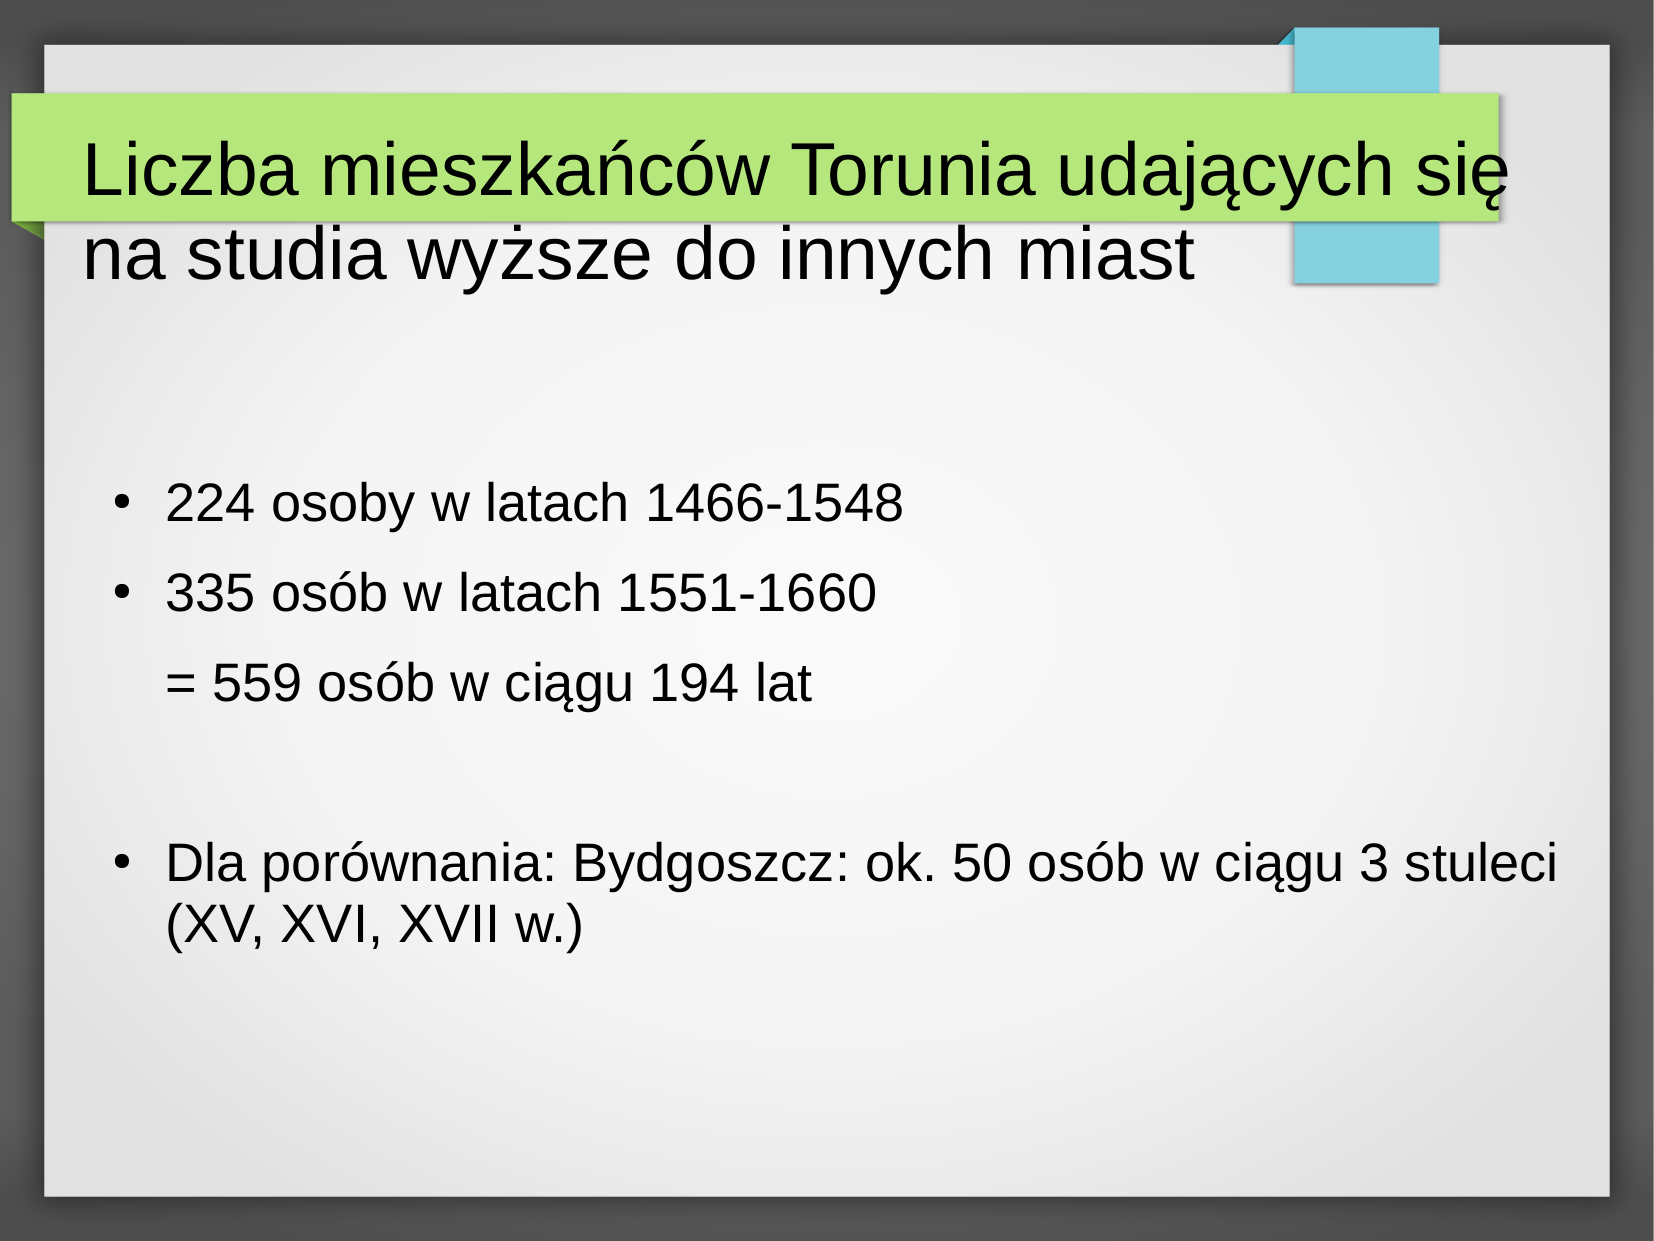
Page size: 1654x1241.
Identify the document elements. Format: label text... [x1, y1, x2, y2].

picture [0, 0, 1654, 1241]
list 224 osoby w latach 1466-1548 335 osób w latach 1551-1660 = 559 osób w ciągu 194 lat Dla porównania: Bydgoszcz: ok. 50 osób w ciągu 3 stuleci (XV, XVI, XVII w.) [94, 472, 1583, 1192]
title Liczba mieszkańców Torunia udających się na studia wyższe do innych miast [82, 109, 1571, 315]
